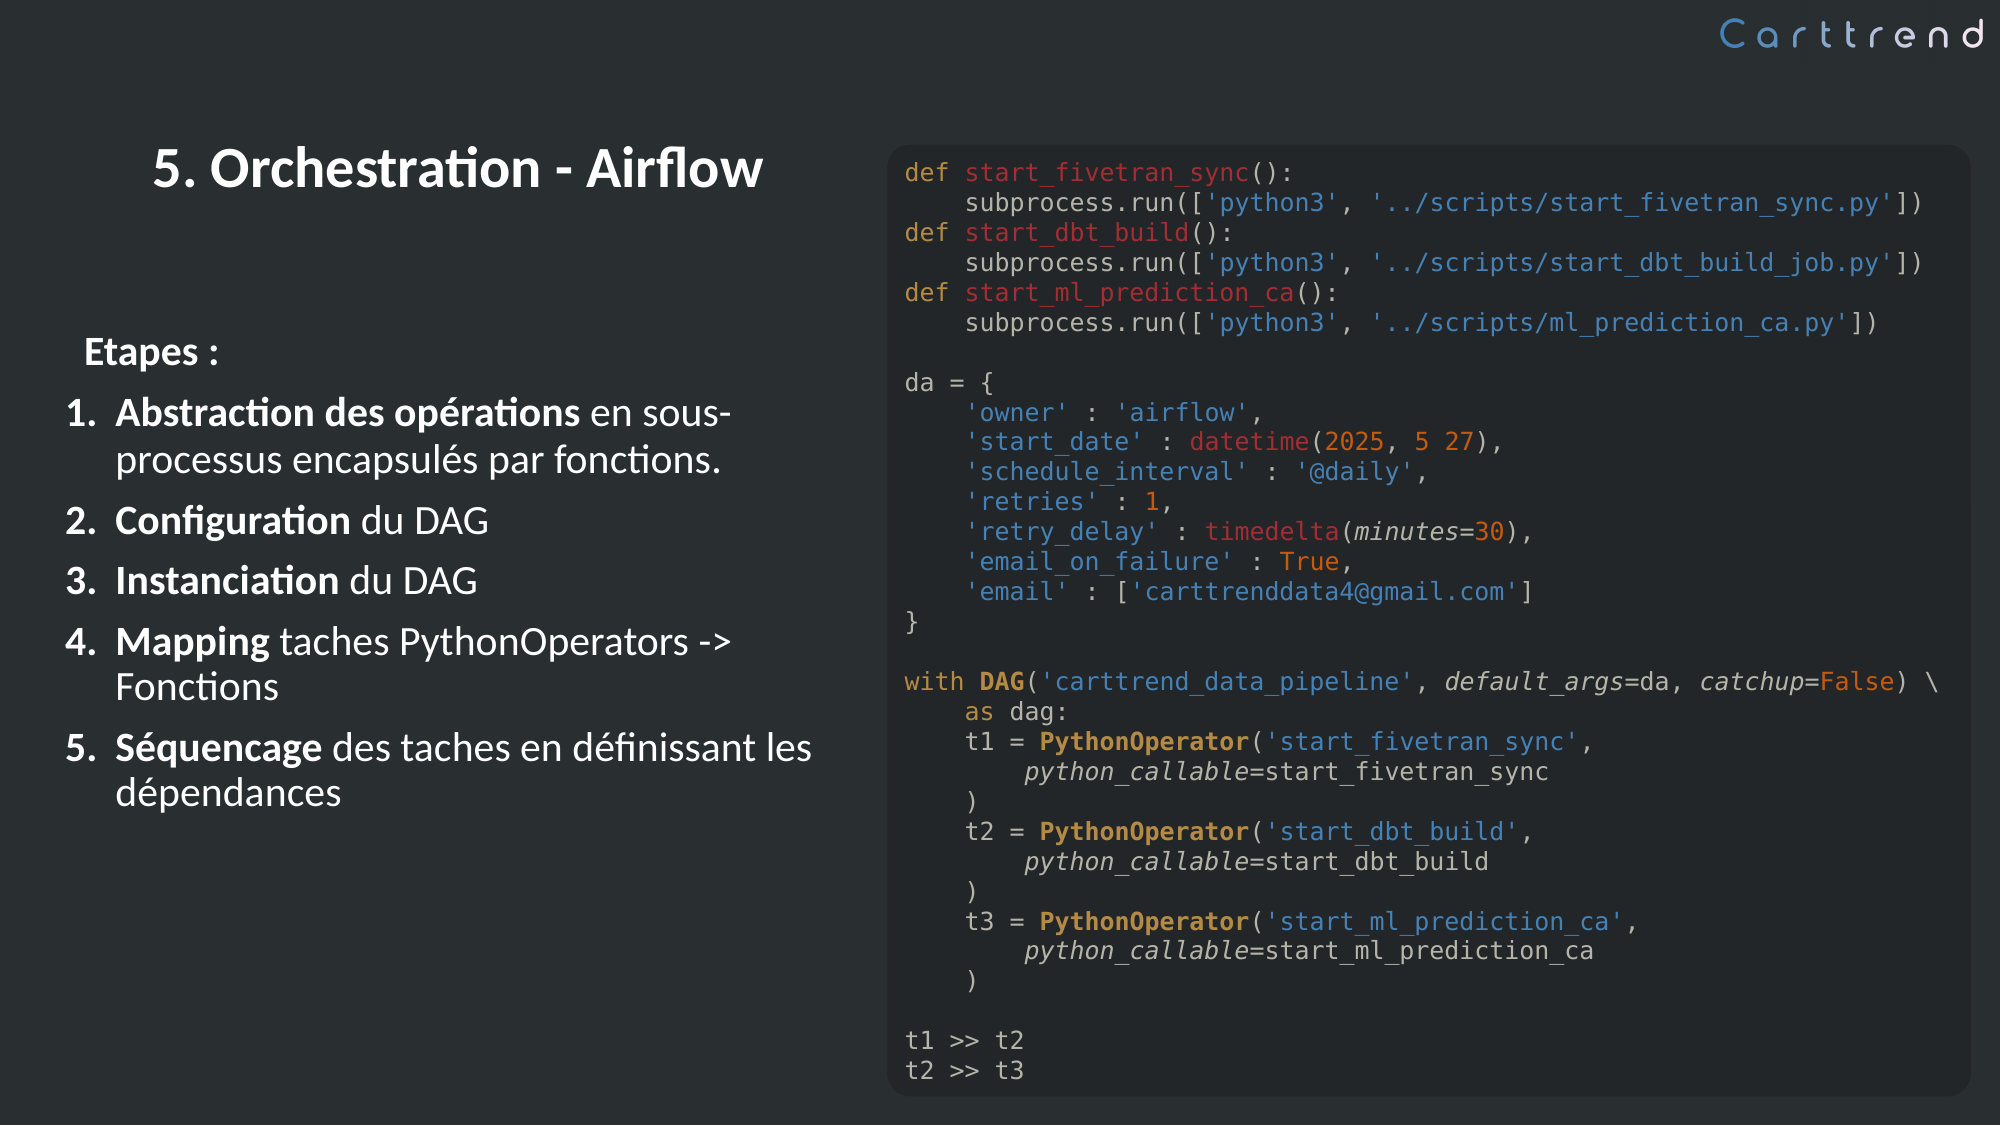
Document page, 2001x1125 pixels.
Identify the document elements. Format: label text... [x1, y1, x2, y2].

text_box def start_fivetran_sync(): subprocess.run(['python3', '../scripts/start_fivetran_sync.py']) def start_dbt_build(): subprocess.run(['python3', '../scripts/start_dbt_build_job.py']) def start_ml_prediction_ca(): subprocess.run(['python3', '../scripts/ml_prediction_ca.py']) da = { 'owner' : 'airflow', 'start_date' : datetime(2025, 5 27), 'schedule_interval' : '@daily', 'retries' : 1, 'retry_delay' : timedelta(minutes=30), 'email_on_failure' : True, 'email' : ['carttrenddata4@gmail.com'] } with DAG('carttrend_data_pipeline', default_args=da, catchup=False) \ as dag: t1 = PythonOperator('start_fivetran_sync', python_callable=start_fivetran_sync ) t2 = PythonOperator('start_dbt_build', python_callable=start_dbt_build ) t3 = PythonOperator('start_ml_prediction_ca', python_callable=start_ml_prediction_ca ) t1 >> t2 t2 >> t3 [881, 138, 1978, 1103]
picture [1711, 0, 1994, 65]
